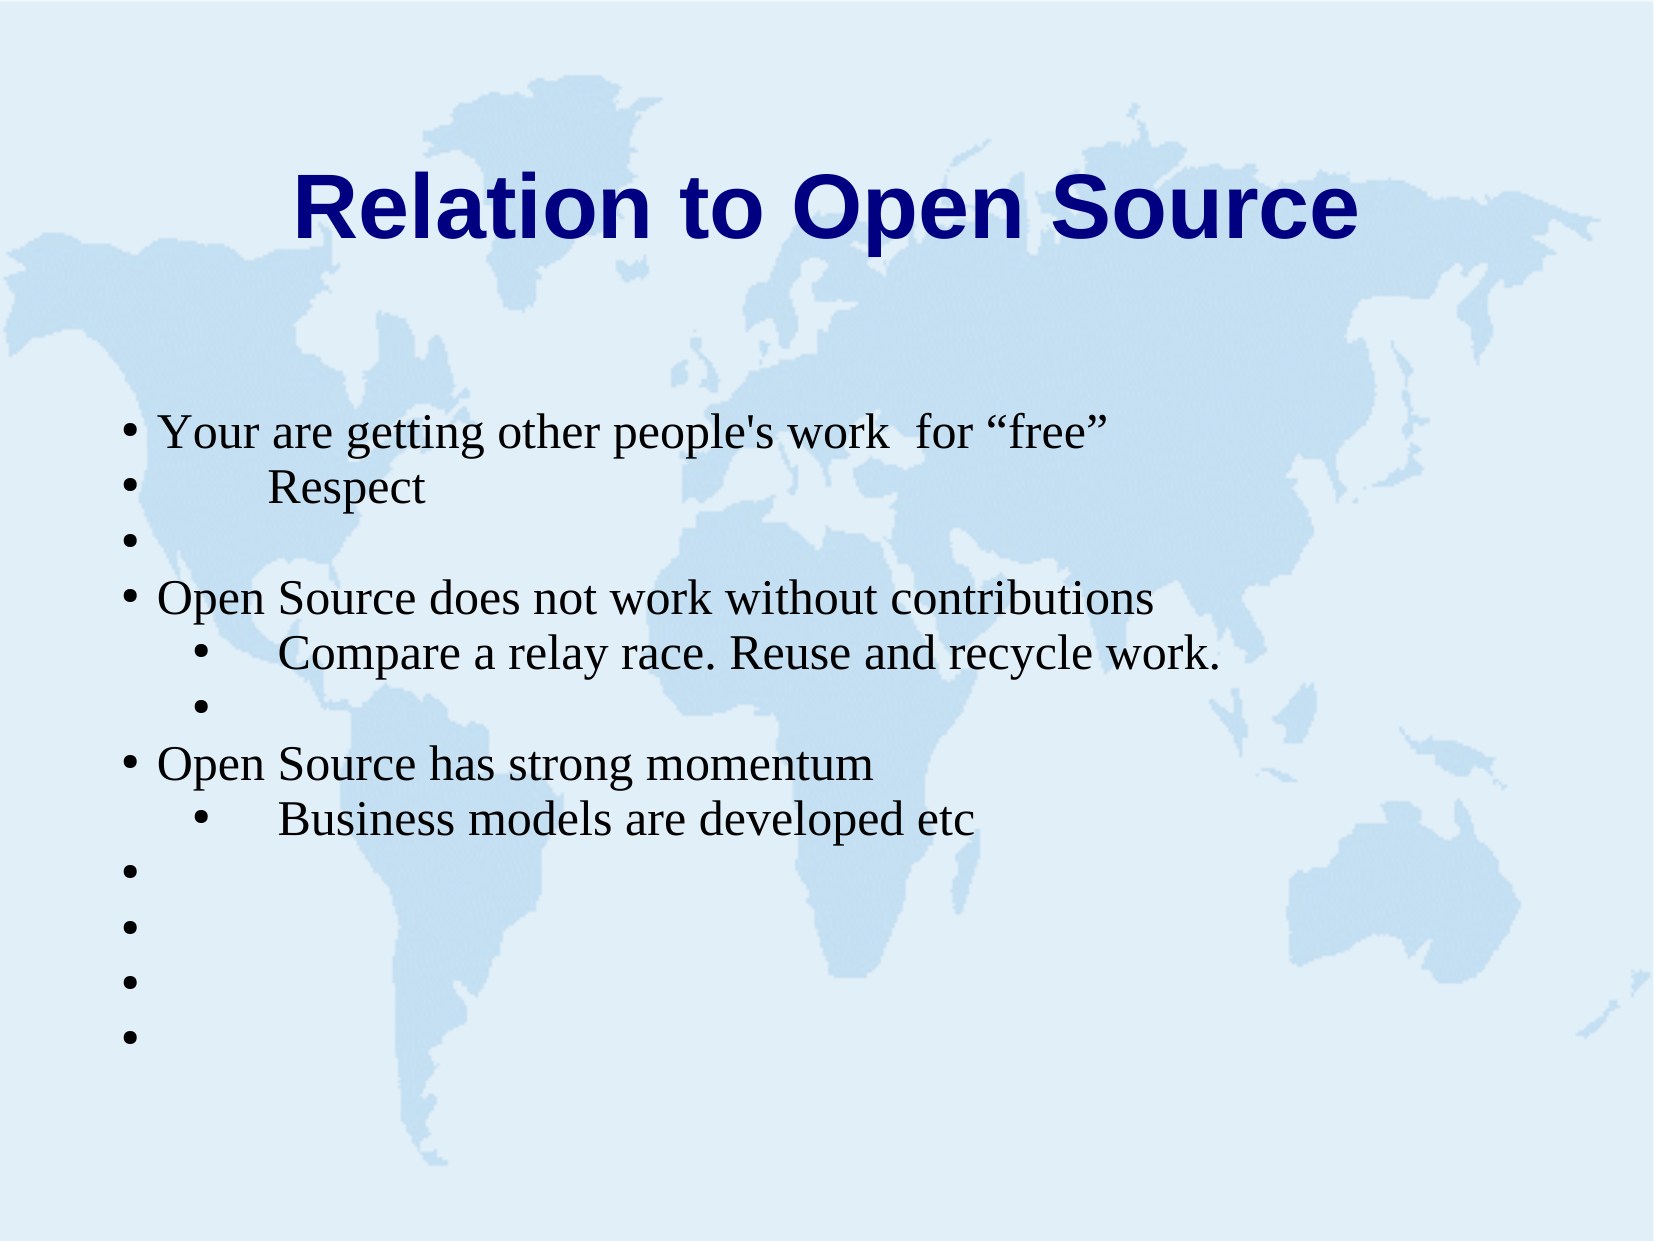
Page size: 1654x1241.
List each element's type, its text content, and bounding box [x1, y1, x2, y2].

title Relation to Open Source [121, 102, 1534, 311]
subtitle Your are getting other people's work for “free” Respect Open Source does not work without contributions Compare a relay race. Reuse and recycle work. Open Source has strong momentum Business models are developed etc [121, 344, 1534, 1127]
picture [0, 0, 1654, 1241]
